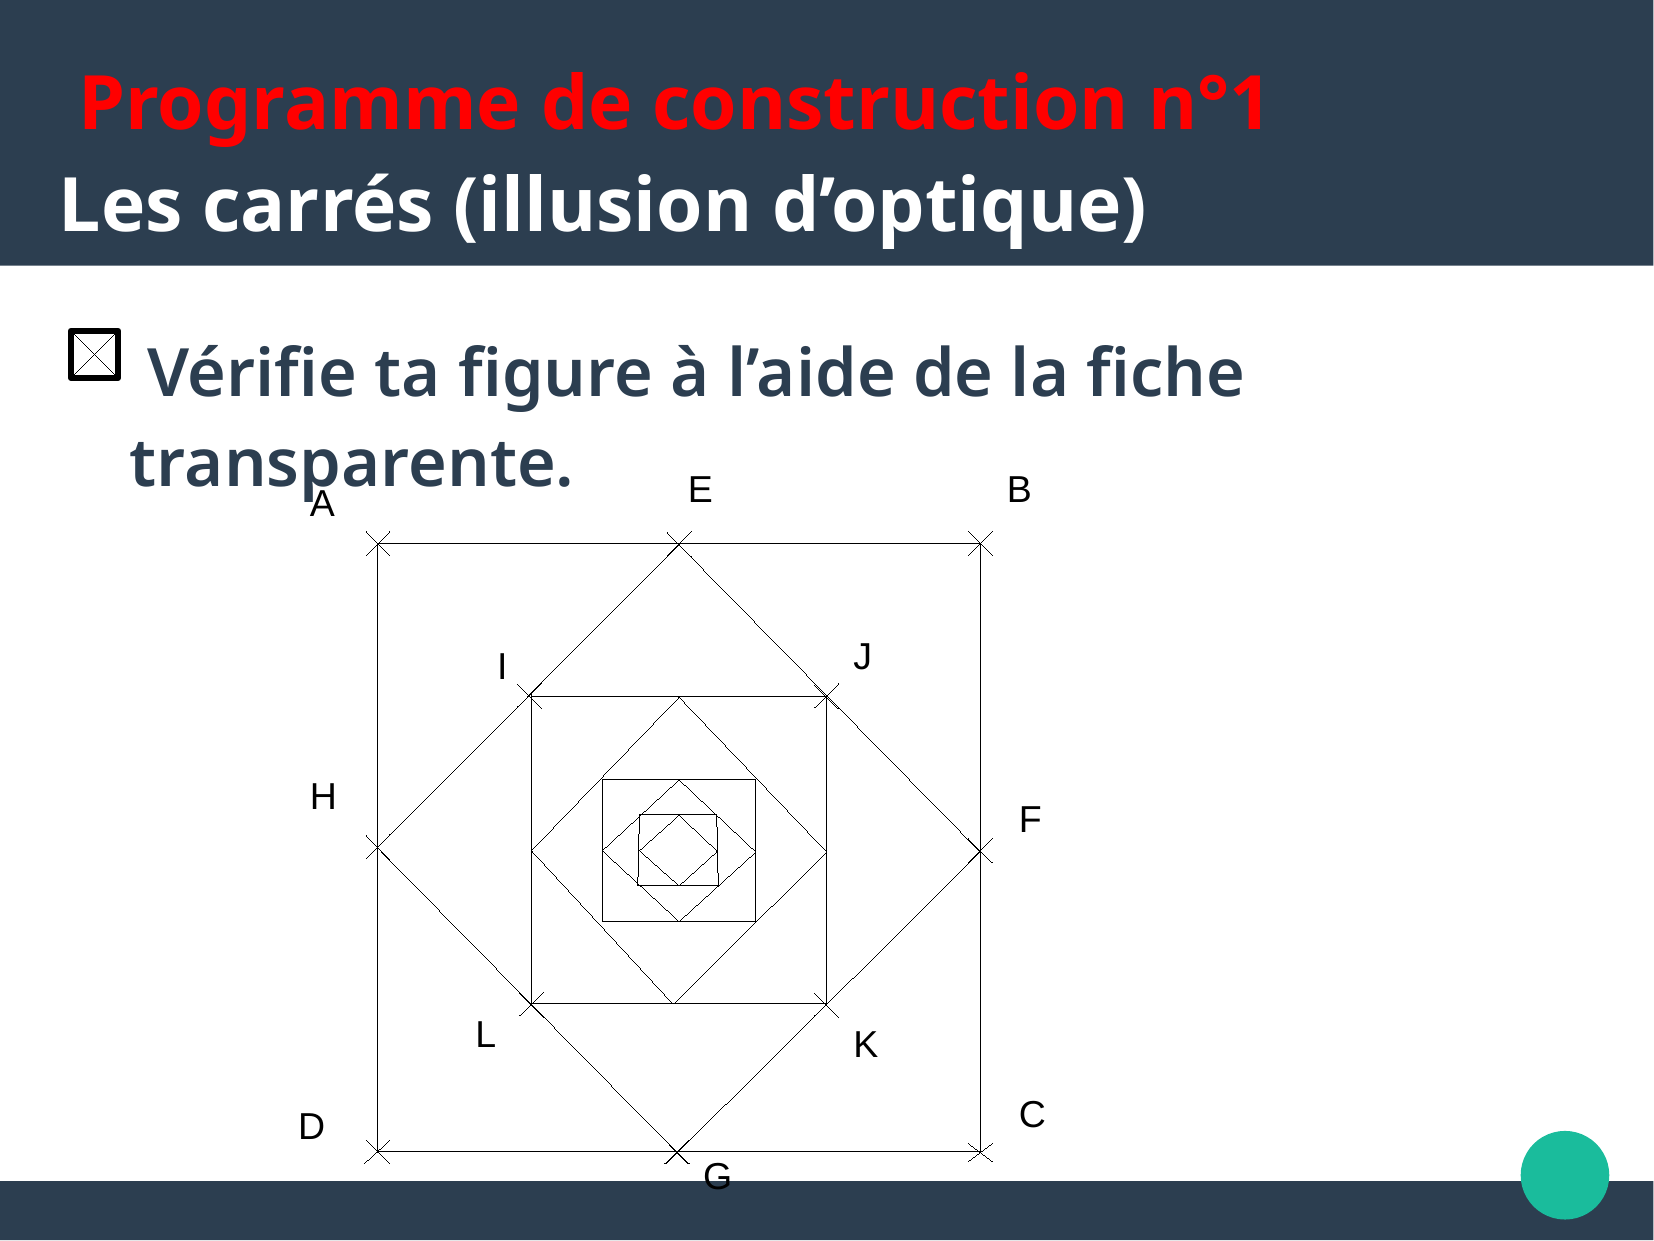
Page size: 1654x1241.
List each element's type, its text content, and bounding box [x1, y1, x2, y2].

text_box F [1003, 791, 1099, 849]
text_box I [482, 637, 518, 695]
list Vérifie ta figure à l’aide de la fiche transparente. [378, 544, 980, 1151]
text_box C [1003, 1086, 1061, 1144]
text_box K [838, 1015, 898, 1073]
text_box A [295, 474, 350, 532]
text_box G [688, 1147, 748, 1205]
text_box H [295, 767, 355, 825]
list Vérifie ta figure à l’aide de la fiche transparente. [59, 324, 1595, 1152]
text_box L [460, 1006, 520, 1063]
text_box [70, 330, 119, 378]
text_box D [283, 1098, 343, 1156]
text_box J [838, 628, 898, 686]
text_box E [673, 460, 733, 518]
text_box B [992, 460, 1063, 520]
title Programme de construction n°1 Les carrés (illusion d’optique) [59, 49, 1595, 207]
